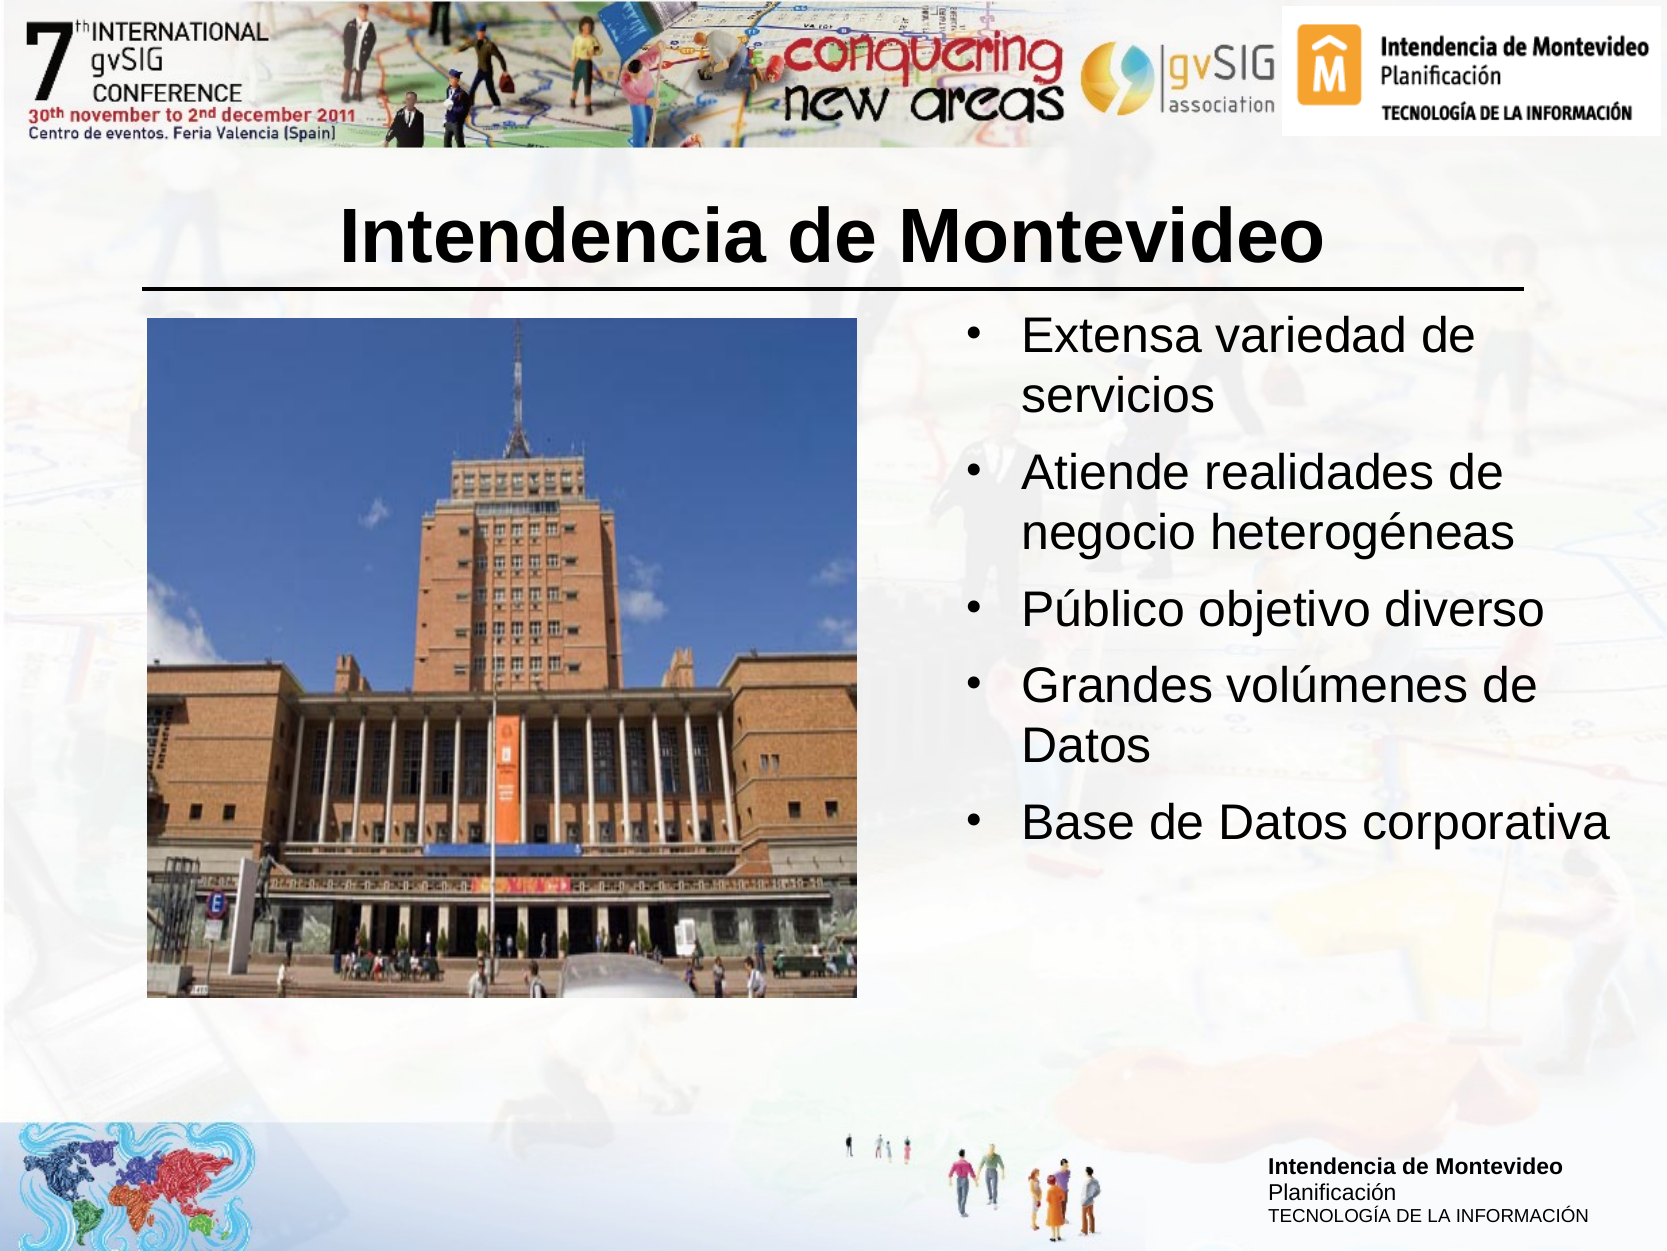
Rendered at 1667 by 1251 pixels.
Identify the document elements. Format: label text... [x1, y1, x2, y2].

picture [0, 0, 1667, 1251]
list Extensa variedad de servicios Atiende realidades de negocio heterogéneas Público objetivo diverso Grandes volúmenes de Datos Base de Datos corporativa [950, 295, 1642, 1109]
title Intendencia de Montevideo [124, 188, 1542, 284]
